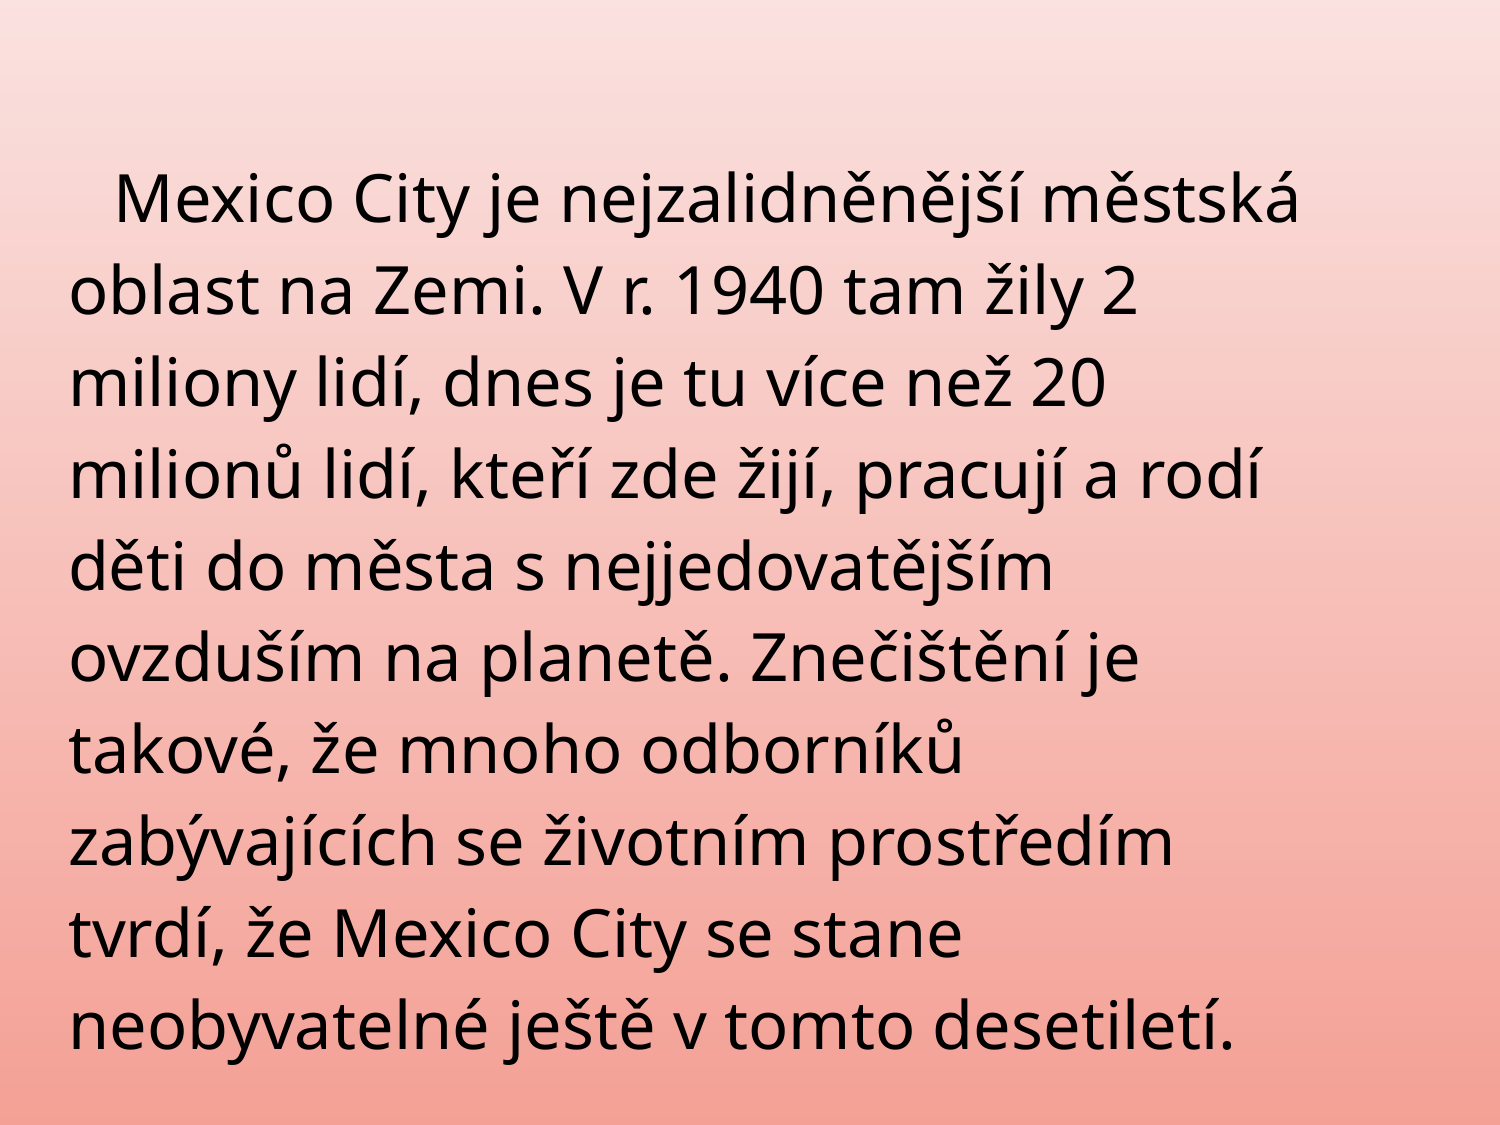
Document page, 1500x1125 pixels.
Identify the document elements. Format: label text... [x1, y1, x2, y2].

list Mexico City je nejzalidněnější městská oblast na Zemi. V r. 1940 tam žily 2 miliony lidí, dnes je tu více než 20 milionů lidí, kteří zde žijí, pracují a rodí děti do města s nejjedovatějším ovzduším na planetě. Znečištění je takové, že mnoho odborníků zabývajících se životním prostředím tvrdí, že Mexico City se stane neobyvatelné ještě v tomto desetiletí. [53, 66, 1442, 1125]
